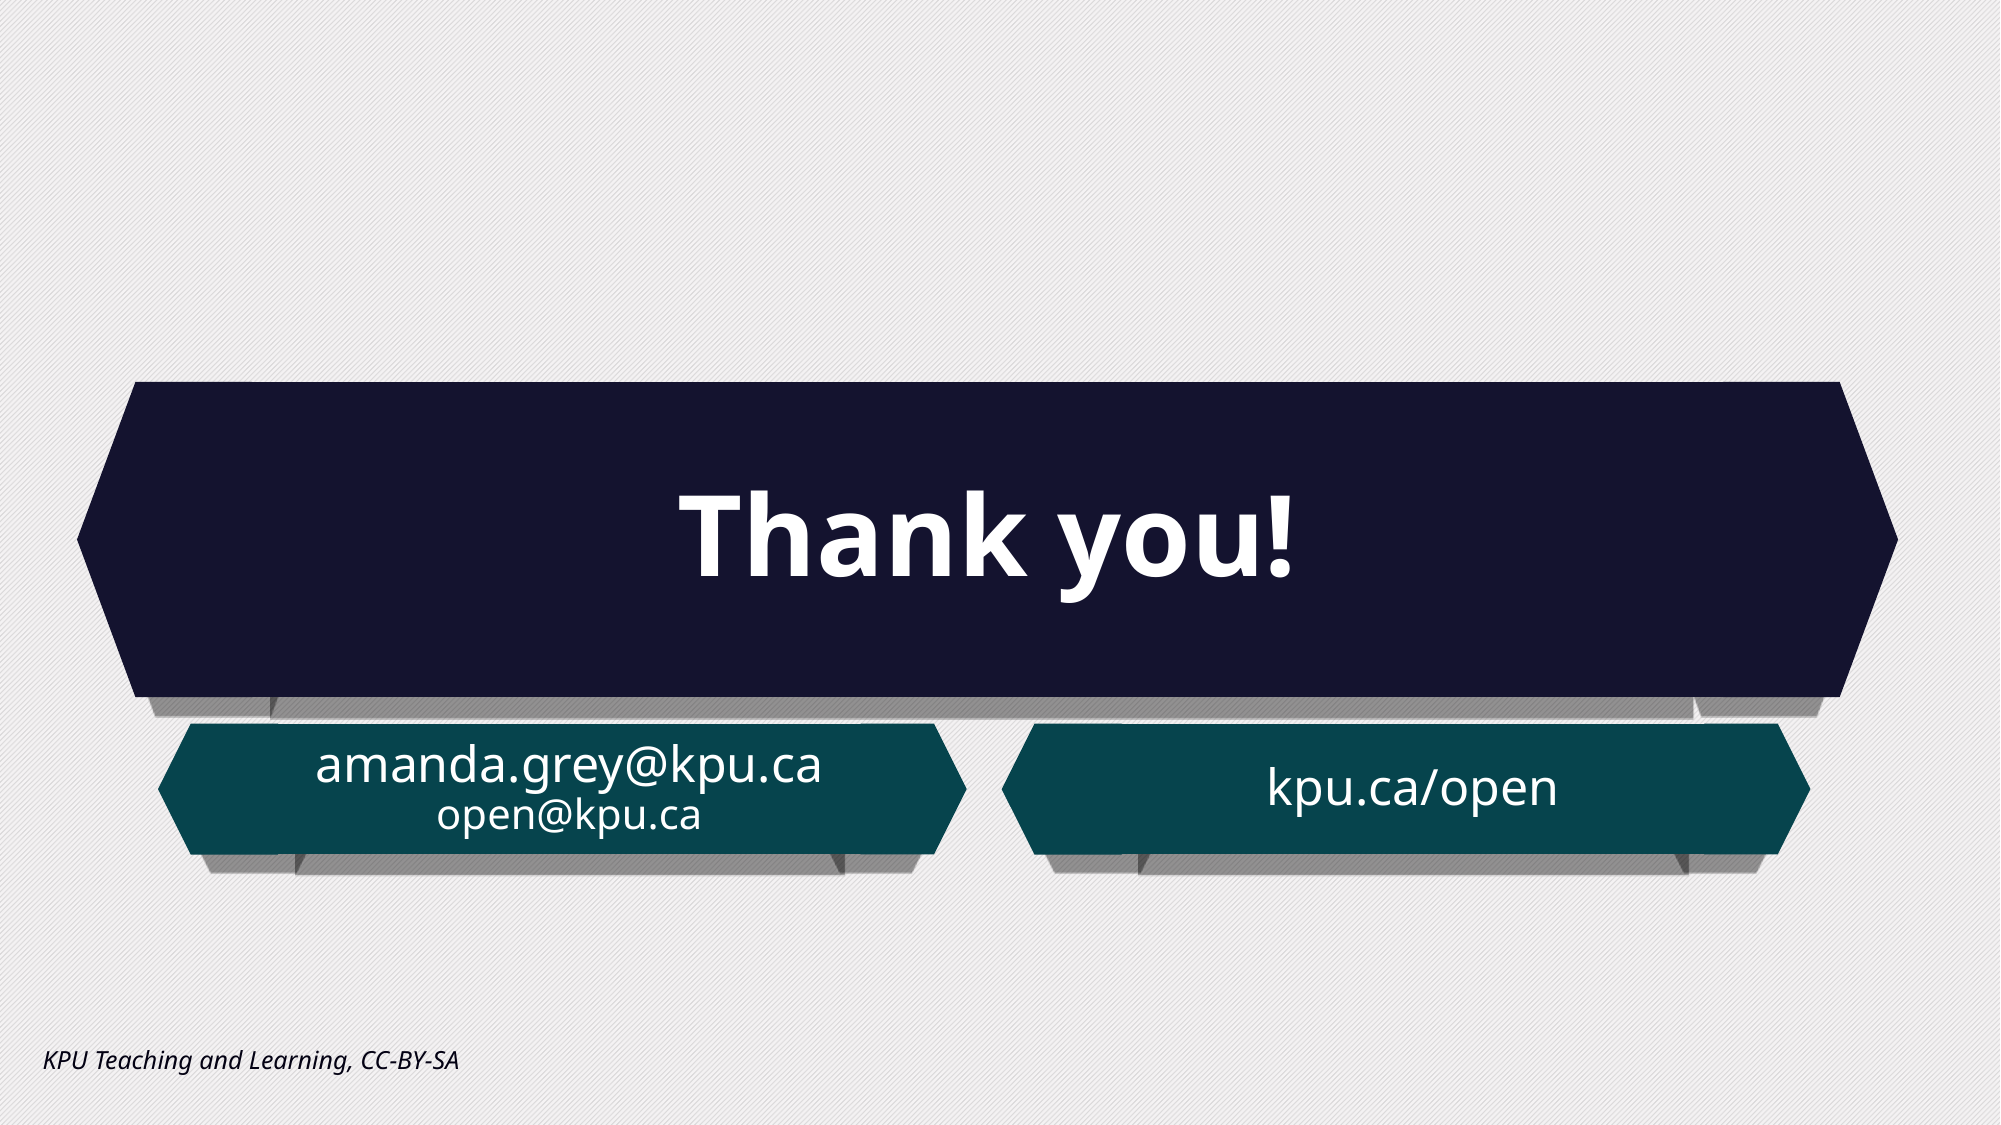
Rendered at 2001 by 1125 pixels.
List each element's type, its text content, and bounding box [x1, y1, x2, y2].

title Thank you! [251, 384, 1724, 698]
text_box KPU Teaching and Learning, CC-BY-SA [27, 1029, 1155, 1090]
